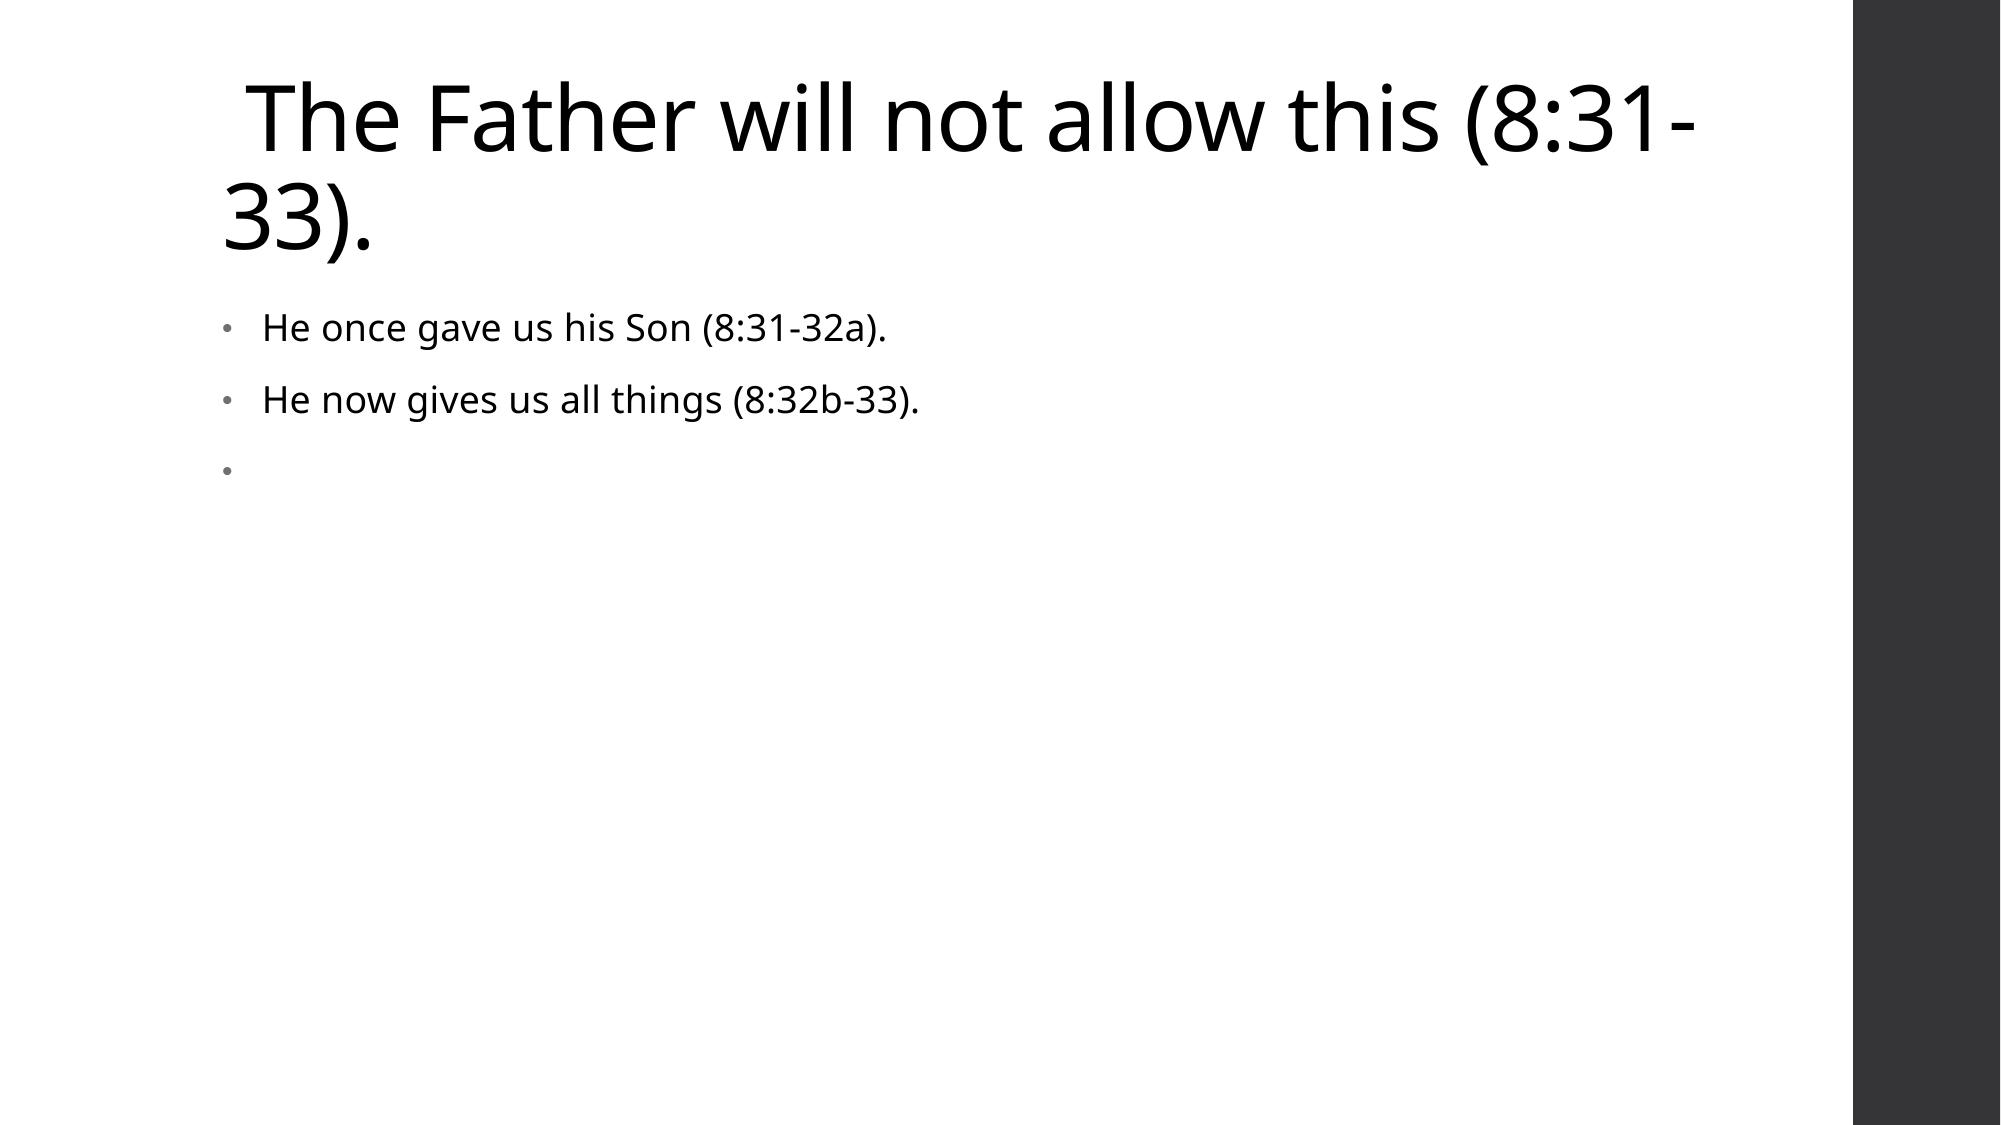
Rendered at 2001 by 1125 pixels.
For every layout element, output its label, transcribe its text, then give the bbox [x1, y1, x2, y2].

title The Father will not allow this (8:31-33). [206, 60, 1797, 278]
list He once gave us his Son (8:31-32a). He now gives us all things (8:32b-33). [206, 299, 1617, 1014]
